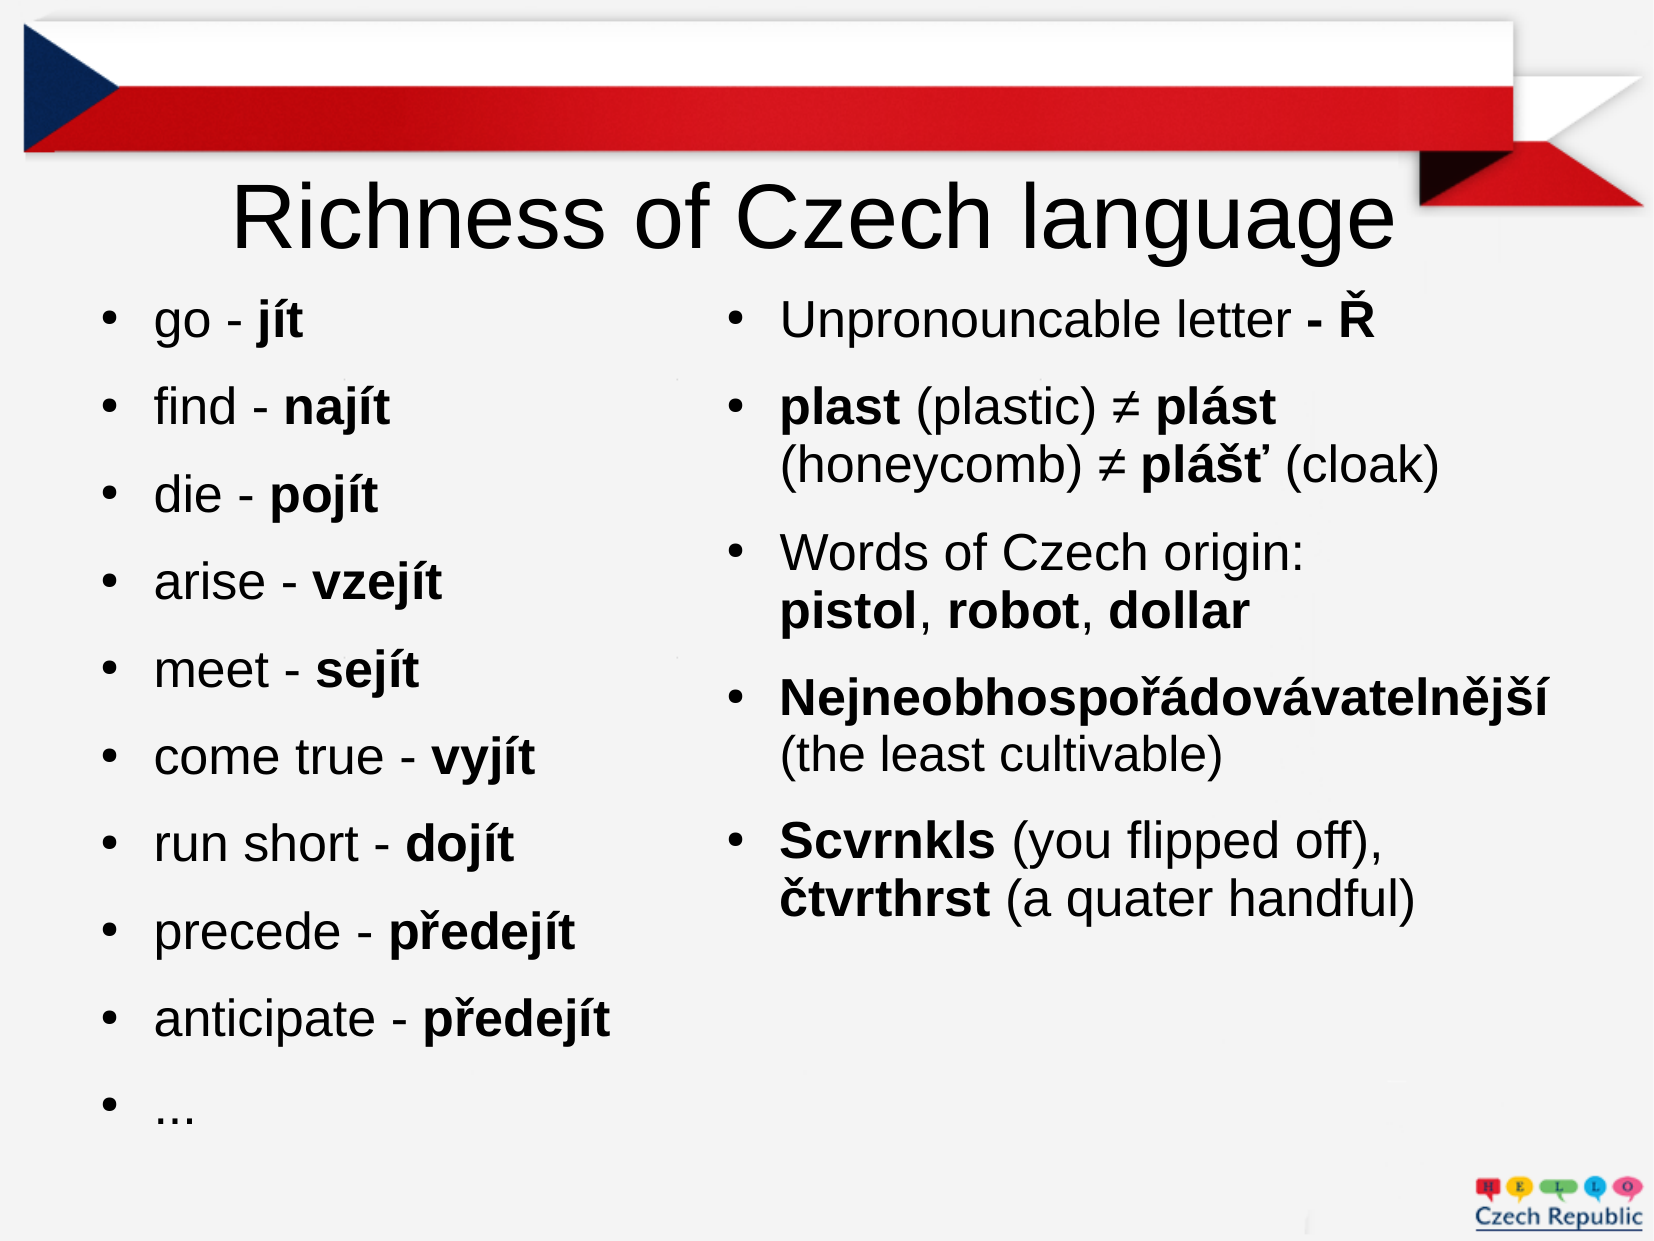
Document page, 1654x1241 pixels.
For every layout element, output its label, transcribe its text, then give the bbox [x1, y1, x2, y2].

picture [0, 0, 1654, 1241]
title Richness of Czech language [59, 165, 1571, 269]
list Unpronouncable letter - Ř plast (plastic) ≠ plást (honeycomb) ≠ plášť (cloak) Words of Czech origin: pistol, robot, dollar Nejneobhospořádovávatelnější (the least cultivable) Scvrnkls (you flipped off), čtvrthrst (a quater handful) [708, 290, 1572, 1109]
list go - jít find - najít die - pojít arise - vzejít meet - sejít come true - vyjít run short - dojít precede - předejít anticipate - předejít ... [82, 290, 809, 1147]
